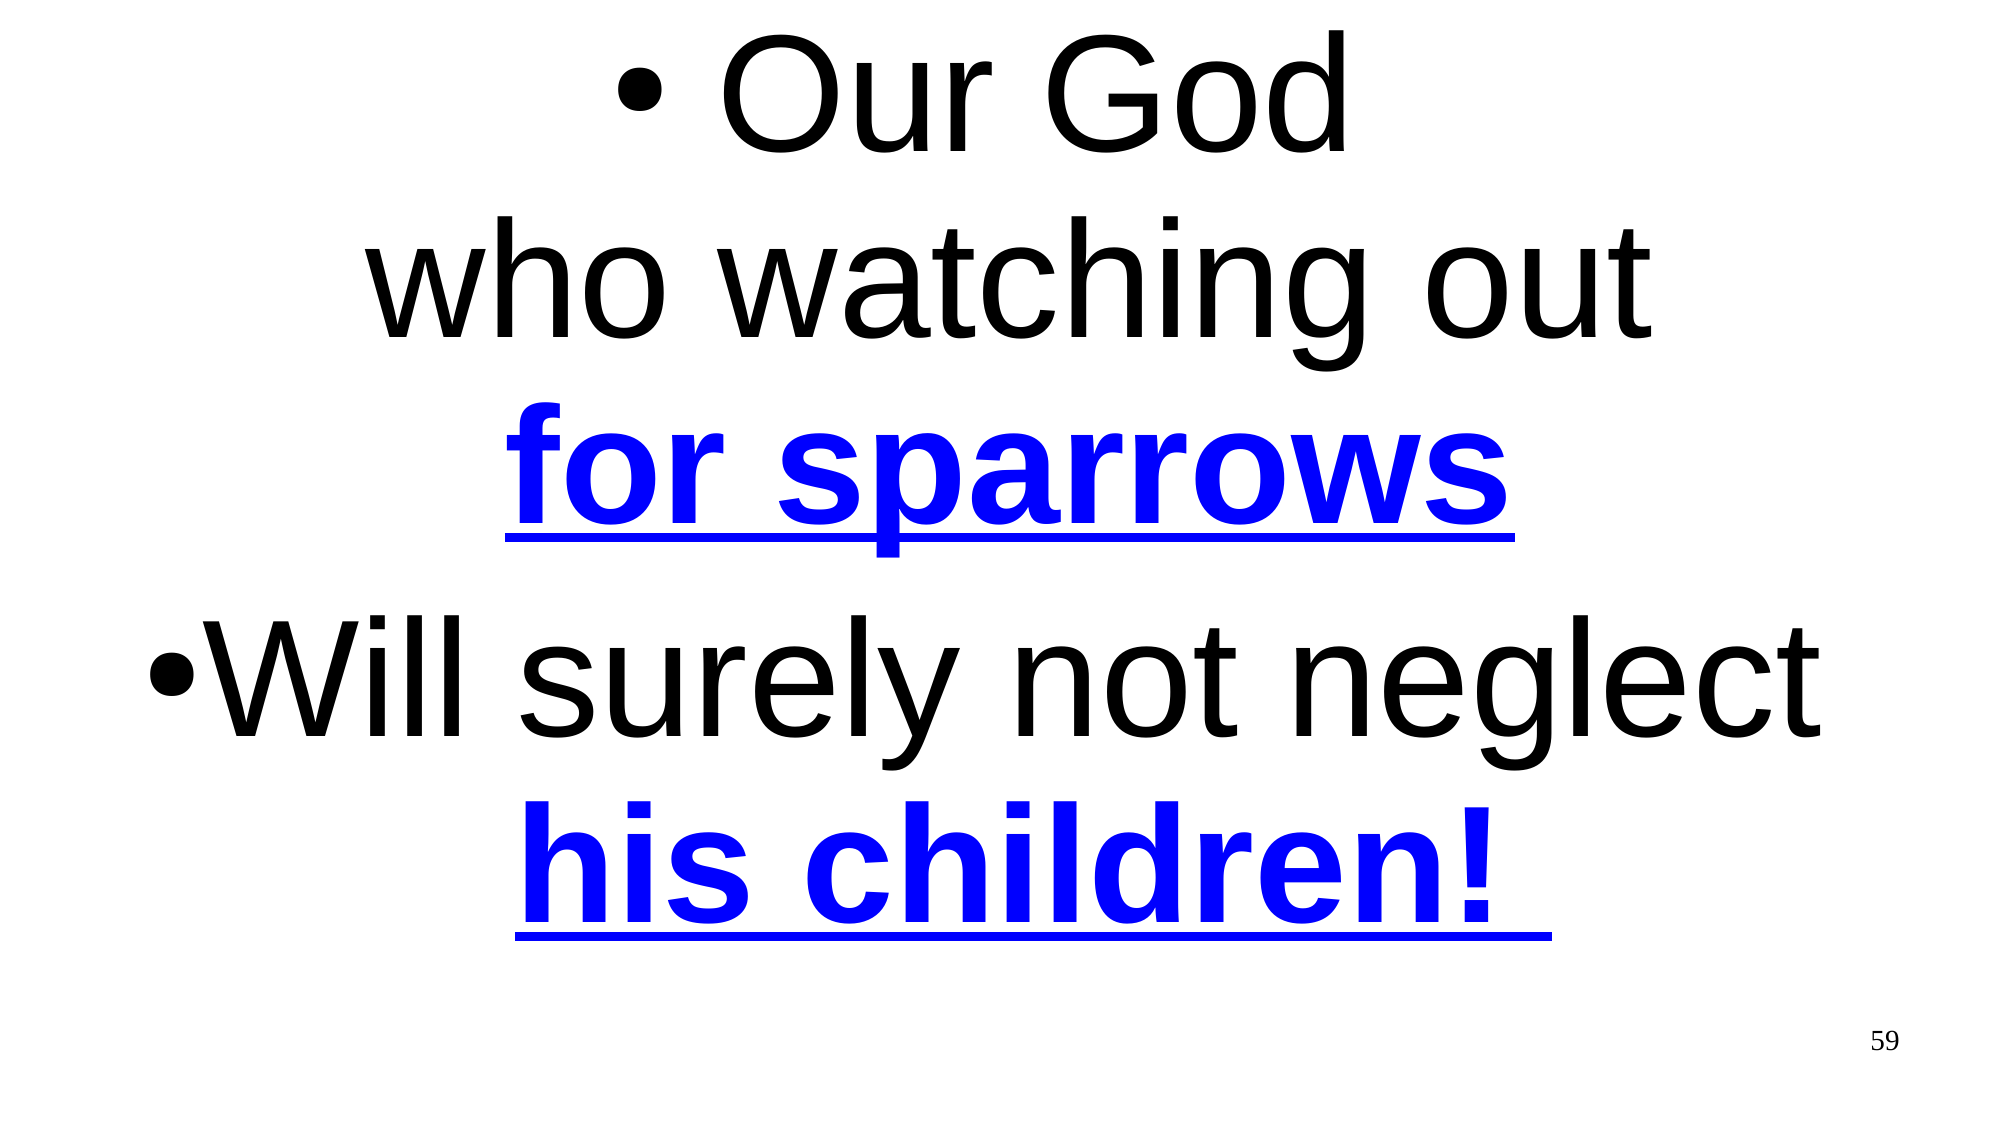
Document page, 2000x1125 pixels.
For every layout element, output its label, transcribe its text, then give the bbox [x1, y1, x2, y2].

list Our God who watching out for sparrows Will surely not neglect his children! [0, 0, 1996, 1123]
